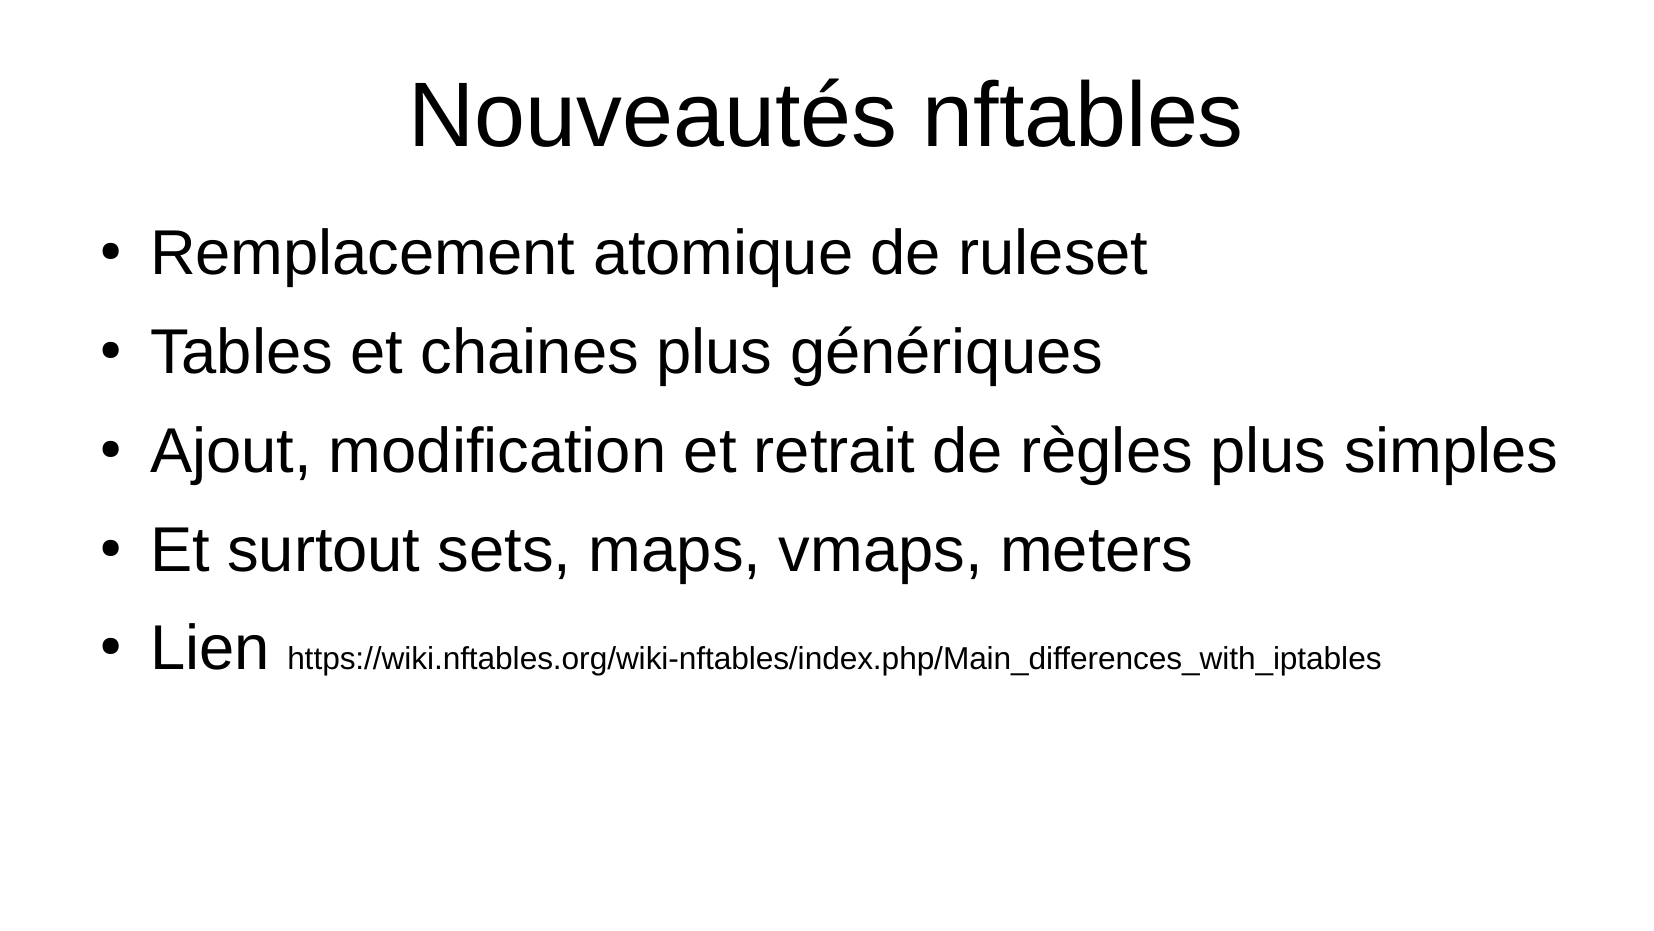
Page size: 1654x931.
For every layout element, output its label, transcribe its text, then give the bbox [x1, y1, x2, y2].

list Remplacement atomique de ruleset Tables et chaines plus génériques Ajout, modification et retrait de règles plus simples Et surtout sets, maps, vmaps, meters Lien https://wiki.nftables.org/wiki-nftables/index.php/Main_differences_with_iptables [82, 217, 1571, 758]
title Nouveautés nftables [82, 37, 1571, 193]
